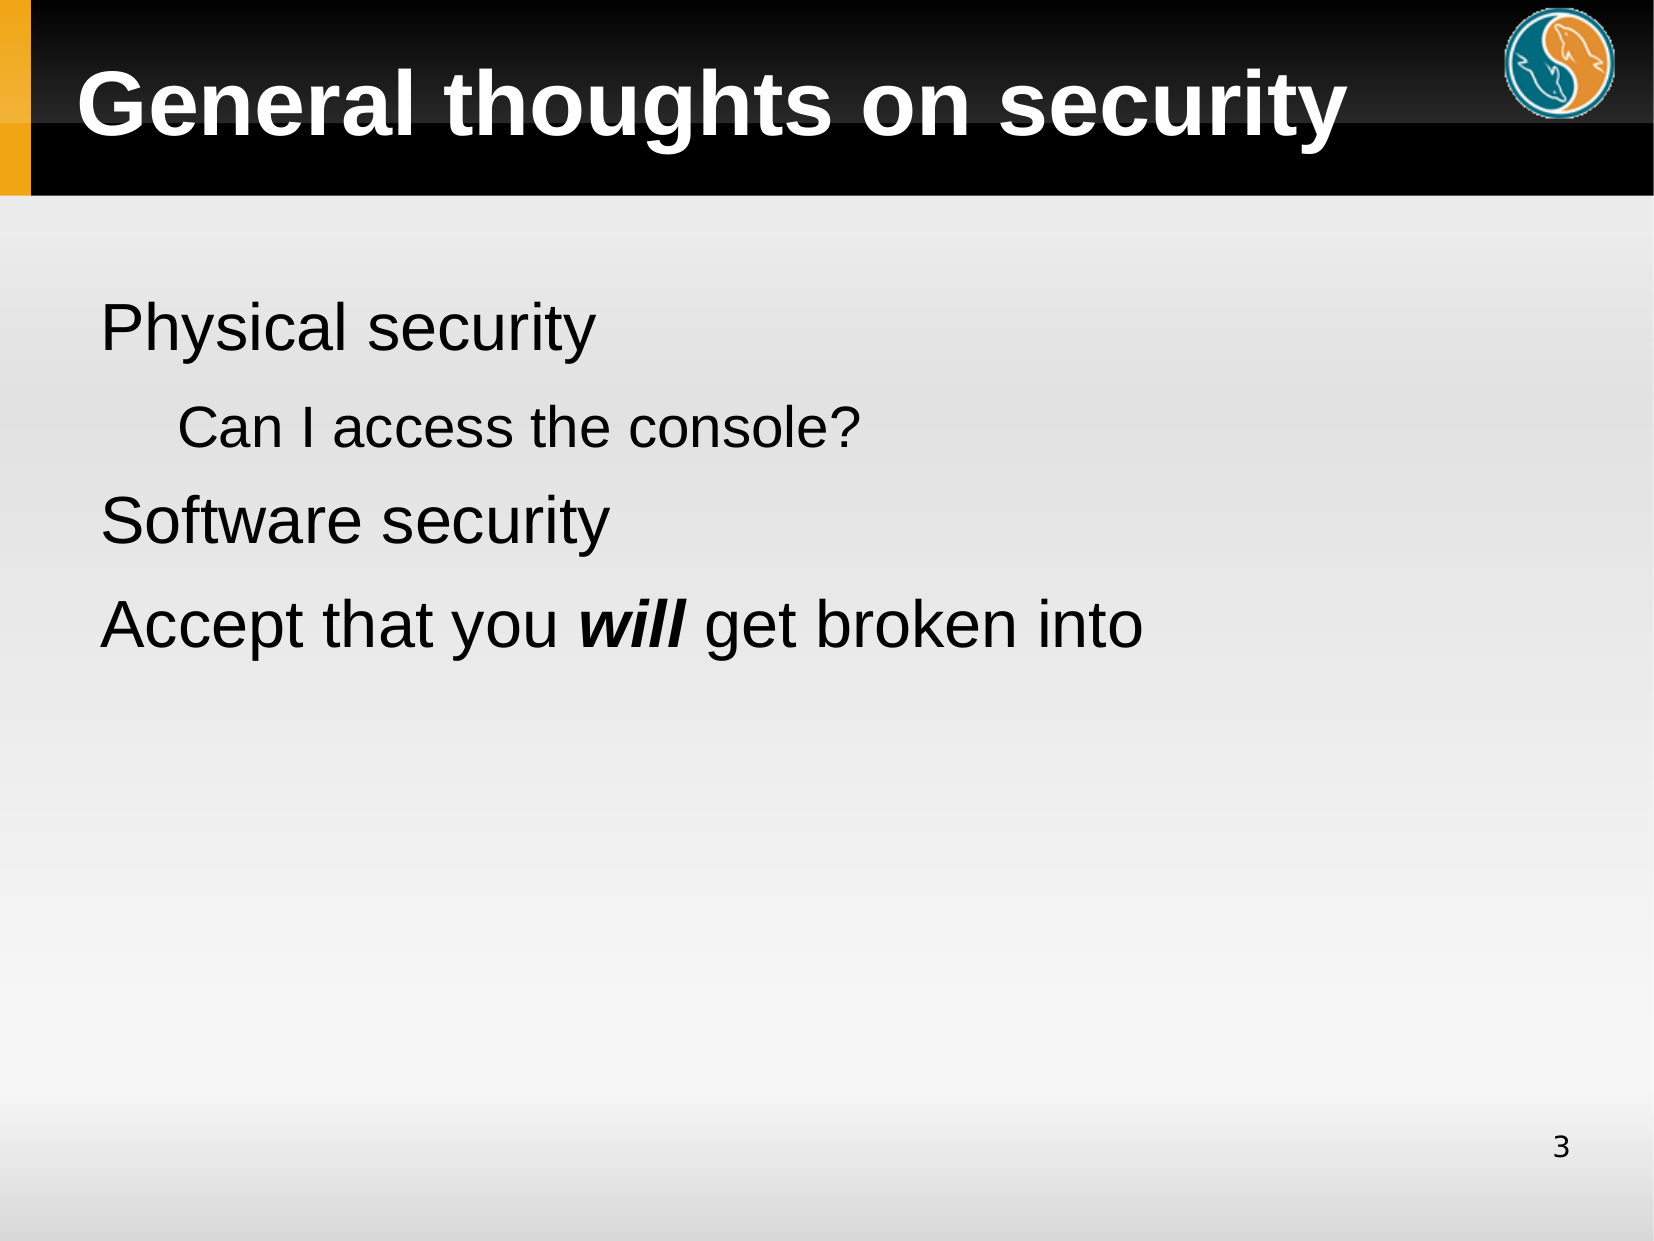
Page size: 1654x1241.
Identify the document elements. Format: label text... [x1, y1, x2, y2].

list Physical security Can I access the console? Software security Accept that you will get broken into [82, 290, 1571, 1094]
picture [0, 0, 1654, 1241]
title General thoughts on security [76, 7, 1565, 200]
